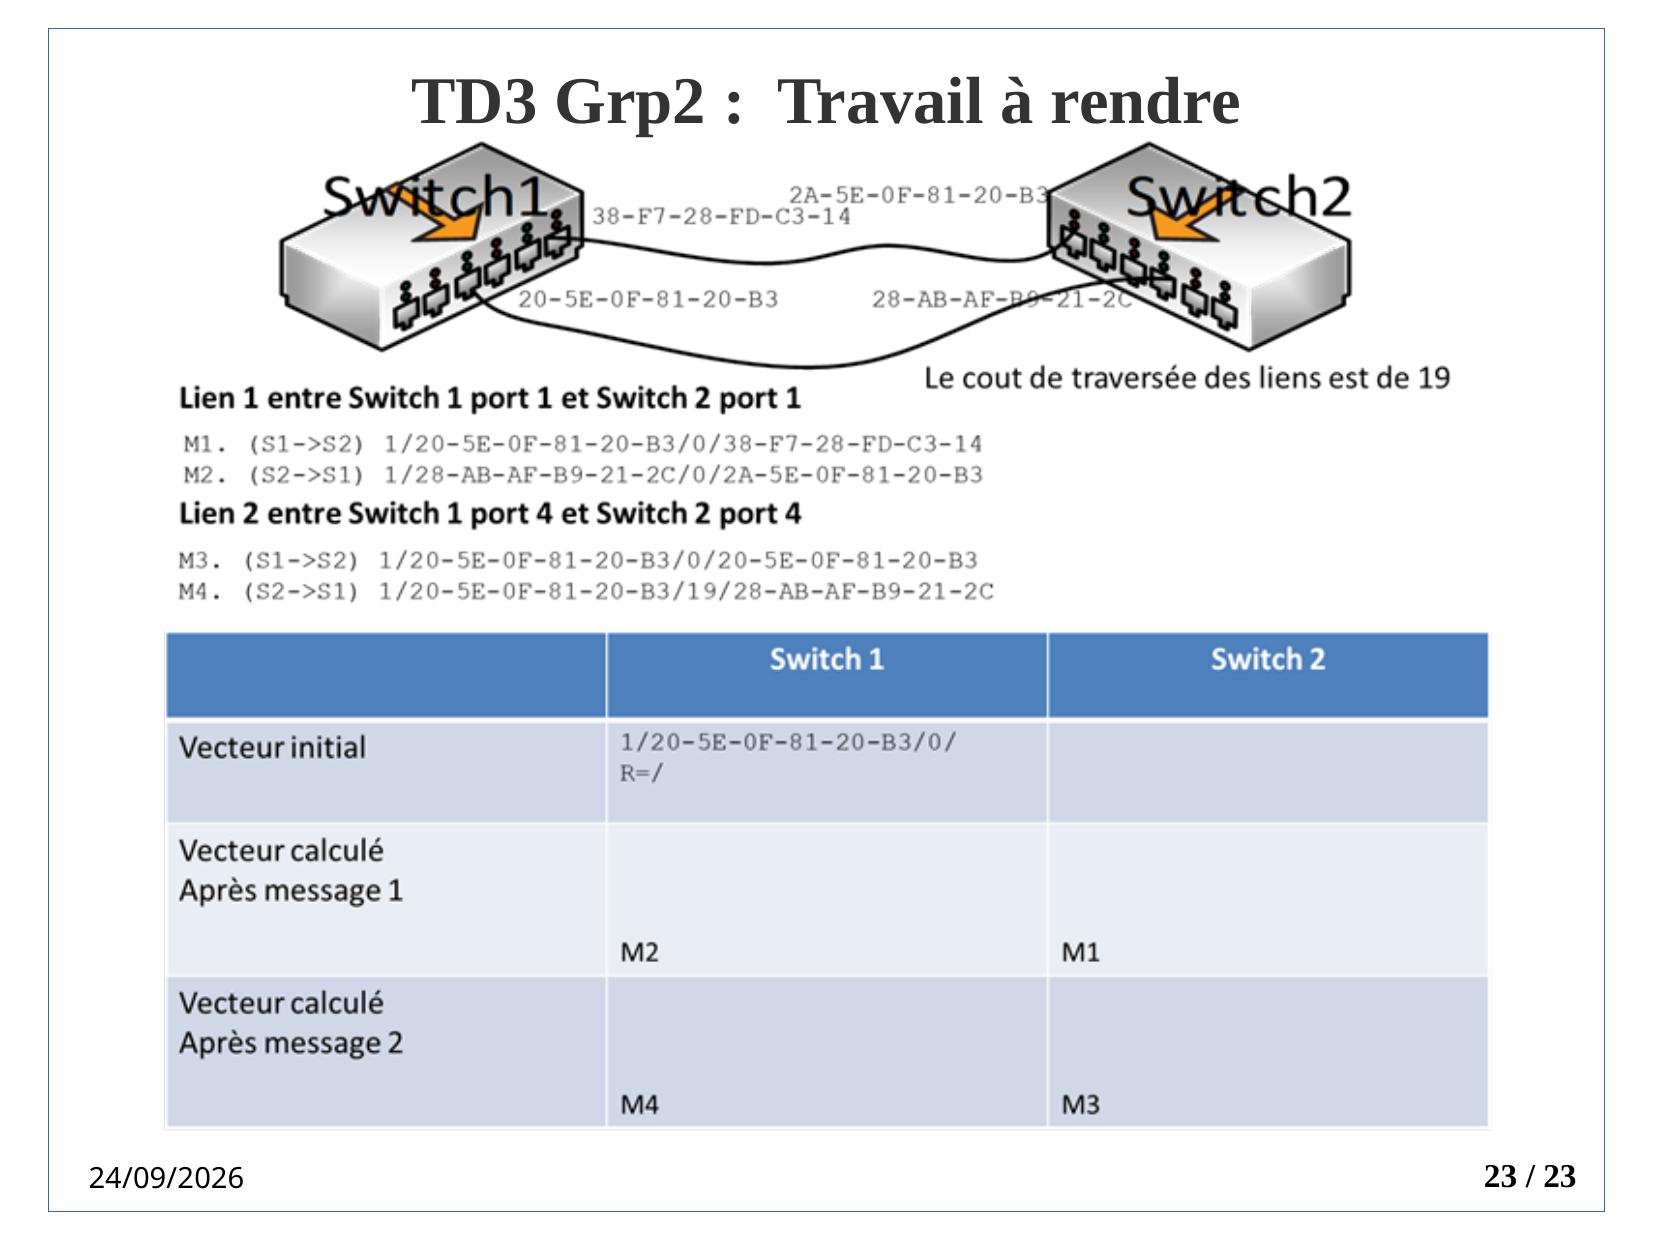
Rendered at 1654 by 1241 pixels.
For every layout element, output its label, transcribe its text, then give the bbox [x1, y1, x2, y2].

title TD3 Grp2 : Travail à rendre [88, 61, 1565, 142]
picture [159, 136, 1494, 1140]
